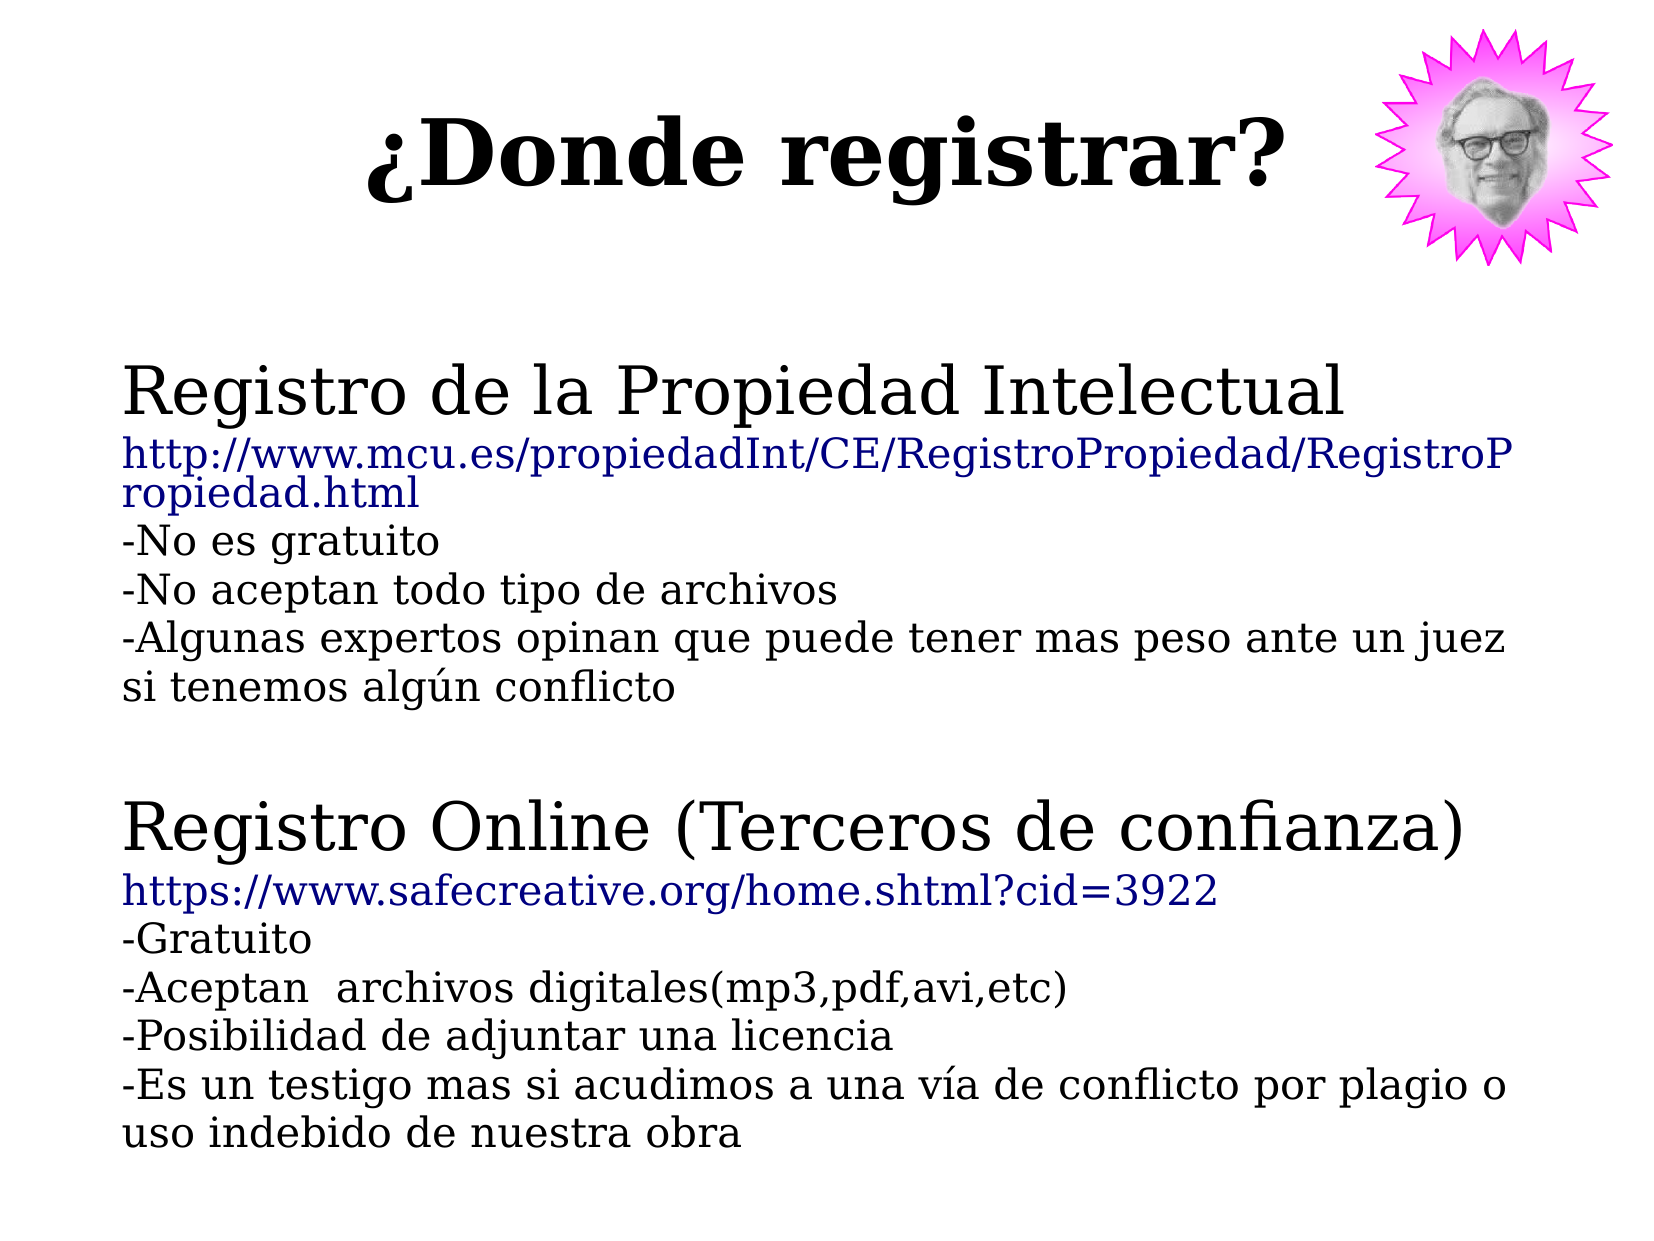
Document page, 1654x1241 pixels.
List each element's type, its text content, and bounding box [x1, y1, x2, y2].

text_box Registro de la Propiedad Intelectual http://www.mcu.es/propiedadInt/CE/RegistroPropiedad/RegistroPropiedad.html -No es gratuito -No aceptan todo tipo de archivos -Algunas expertos opinan que puede tener mas peso ante un juez si tenemos algún conflicto Registro Online (Terceros de confianza) https://www.safecreative.org/home.shtml?cid=3922 -Gratuito -Aceptan archivos digitales(mp3,pdf,avi,etc) -Posibilidad de adjuntar una licencia -Es un testigo mas si acudimos a una vía de conflicto por plagio o uso indebido de nuestra obra [121, 344, 1534, 1127]
picture [1375, 29, 1613, 266]
title ¿Donde registrar? [82, 49, 1375, 257]
